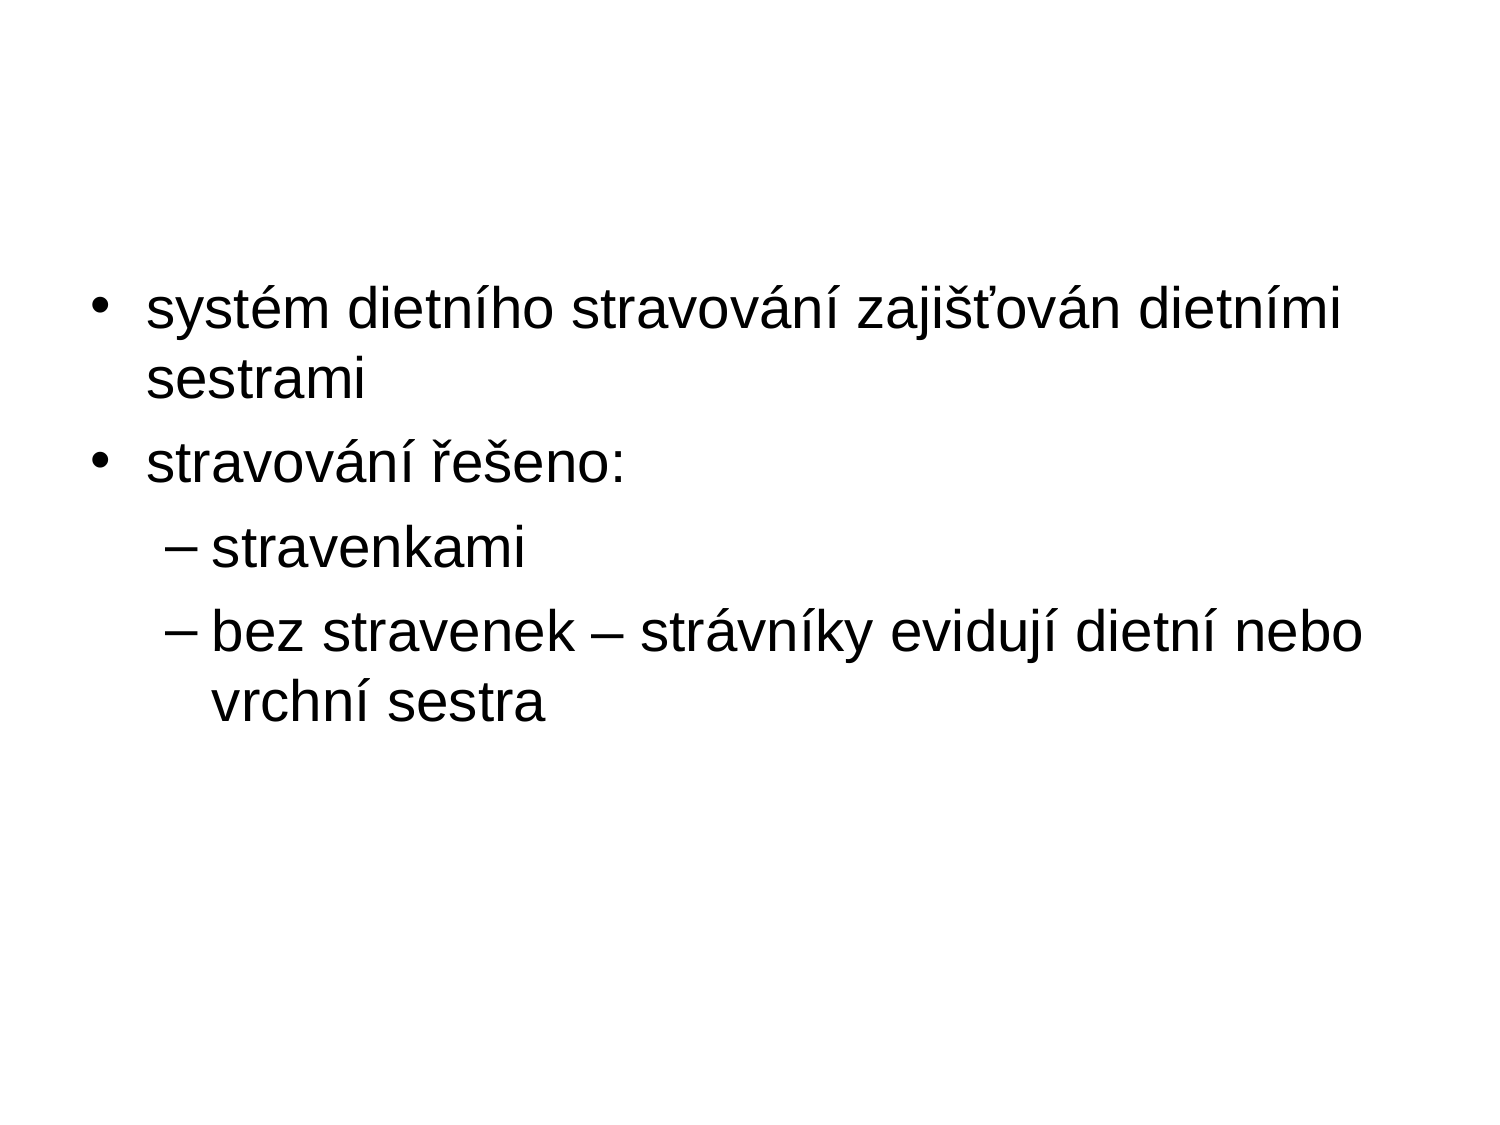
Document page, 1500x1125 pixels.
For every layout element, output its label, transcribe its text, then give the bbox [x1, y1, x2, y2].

list systém dietního stravování zajišťován dietními sestrami stravování řešeno: stravenkami bez stravenek – strávníky evidují dietní nebo vrchní sestra [75, 262, 1426, 1006]
